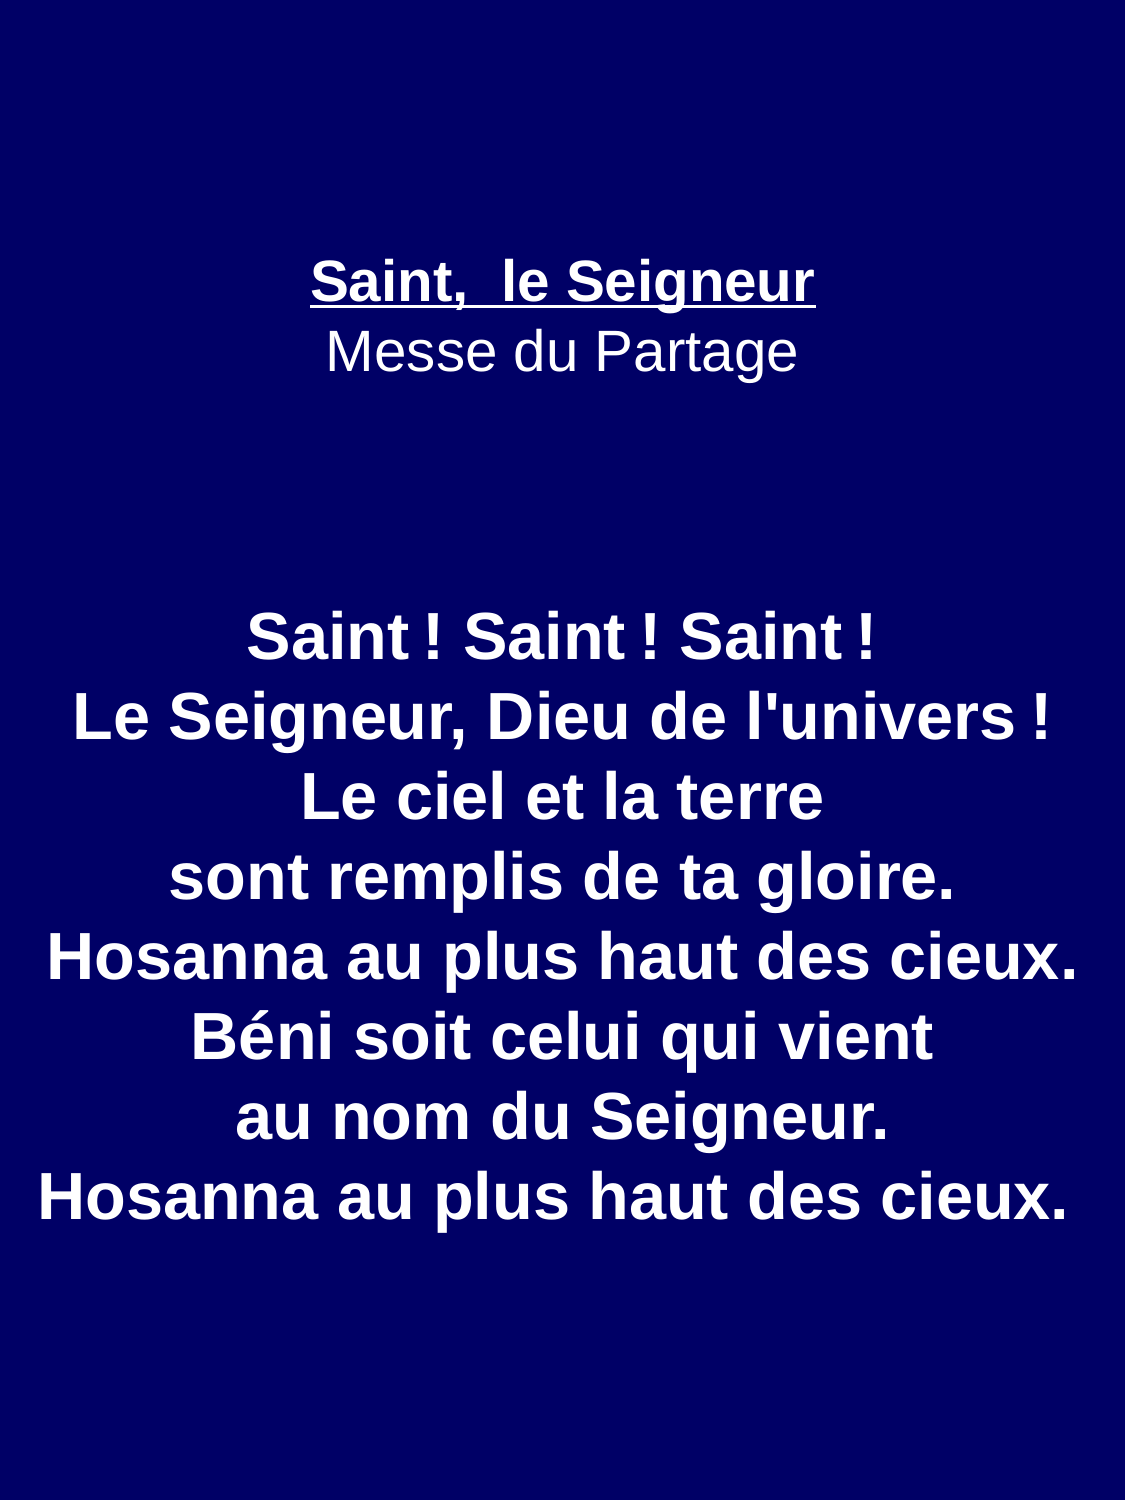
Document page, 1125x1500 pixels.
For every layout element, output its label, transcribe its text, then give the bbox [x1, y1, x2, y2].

text_box Saint, le Seigneur Messe du Partage Saint ! Saint ! Saint ! Le Seigneur, Dieu de l'univers ! Le ciel et la terre sont remplis de ta gloire. Hosanna au plus haut des cieux. Béni soit celui qui vient au nom du Seigneur. Hosanna au plus haut des cieux. [22, 235, 1104, 1241]
